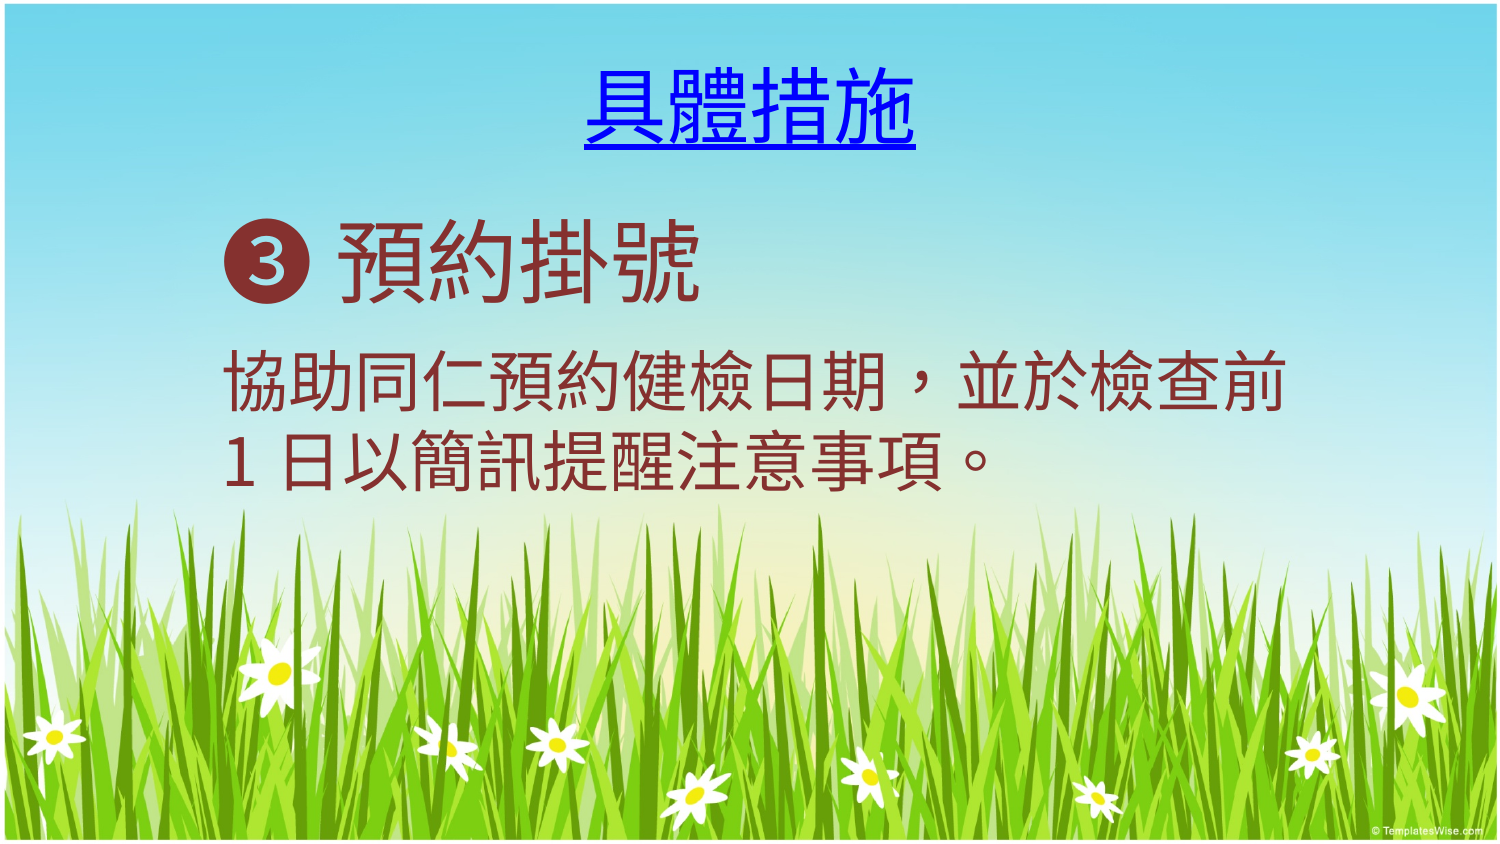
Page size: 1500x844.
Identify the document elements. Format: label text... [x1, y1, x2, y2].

picture [0, 0, 1500, 844]
list ❸預約掛號 協助同仁預約健檢日期，並於檢查前1日以簡訊提醒注意事項。 [206, 196, 1306, 754]
title 具體措施 [75, 33, 1426, 175]
